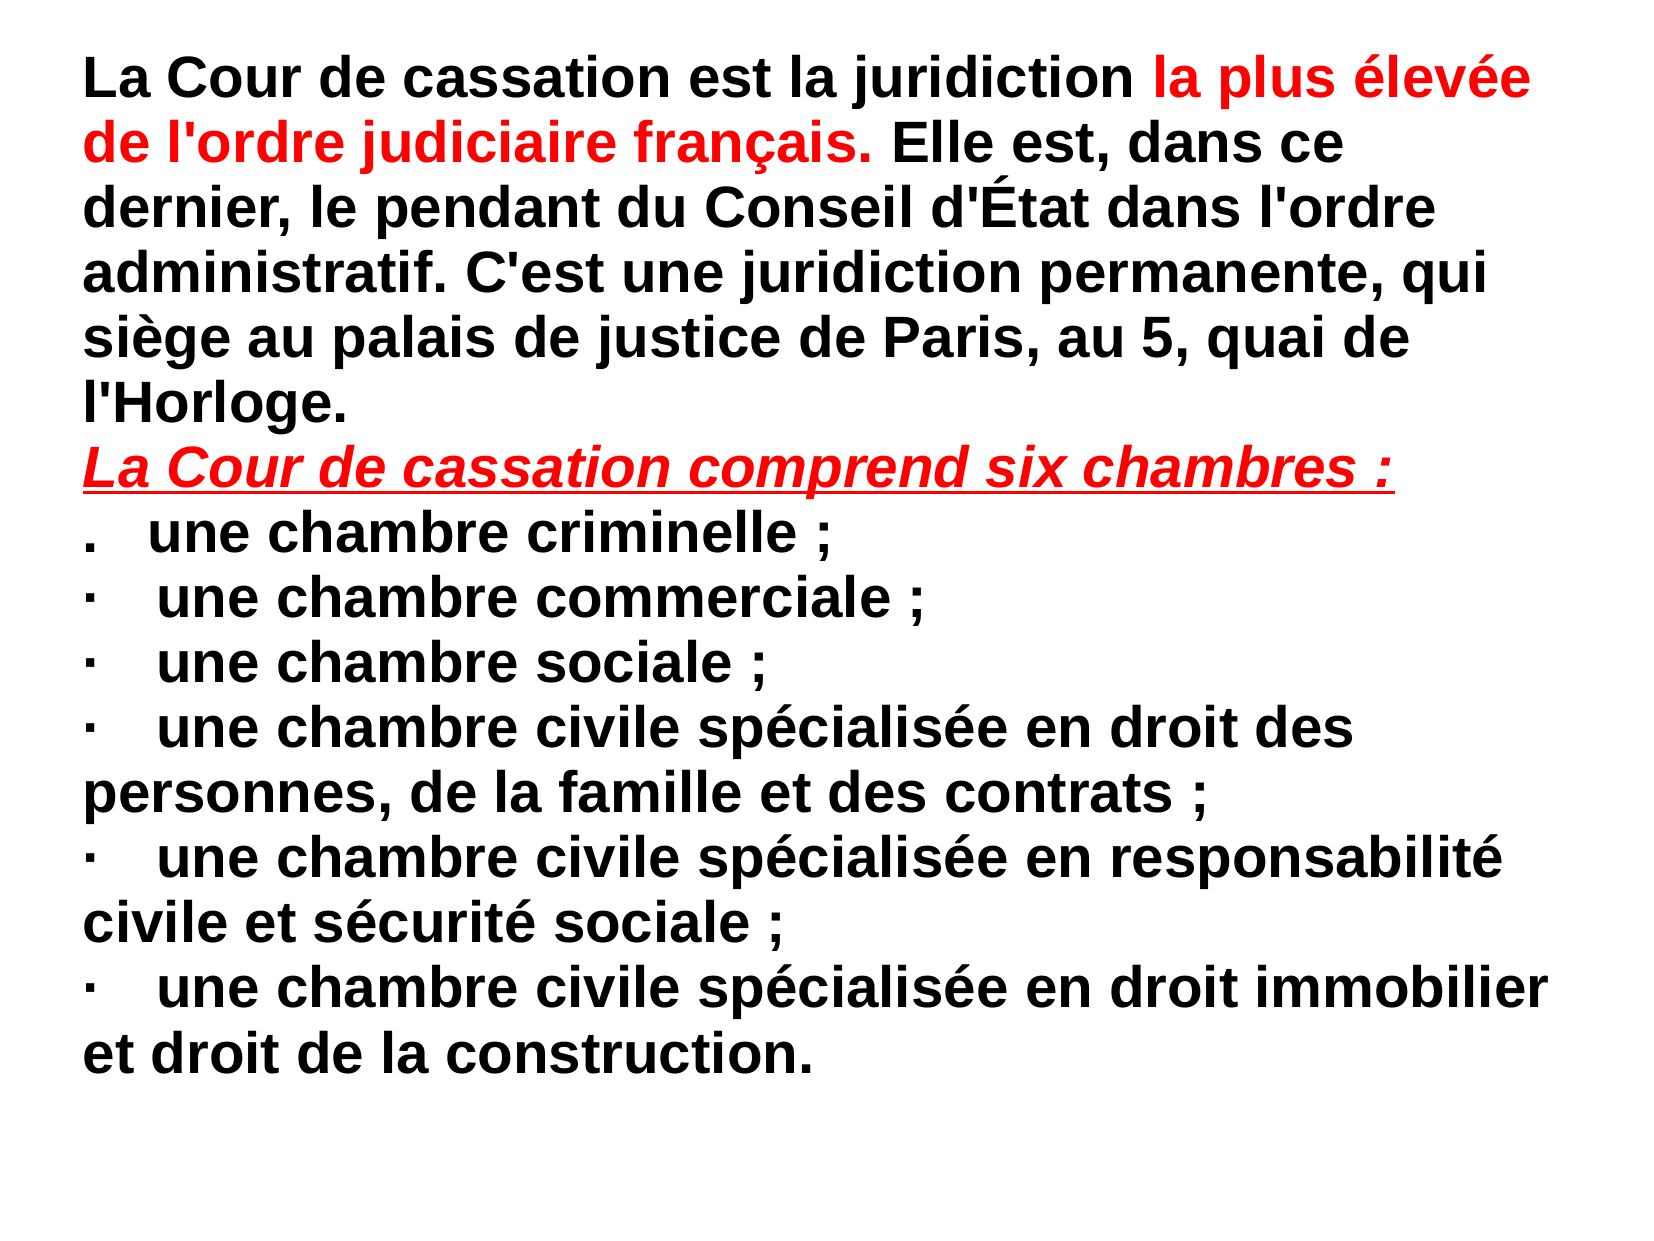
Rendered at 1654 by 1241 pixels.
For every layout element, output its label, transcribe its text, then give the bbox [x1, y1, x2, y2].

subtitle La Cour de cassation est la juridiction la plus élevée de l'ordre judiciaire français. Elle est, dans ce dernier, le pendant du Conseil d'État dans l'ordre administratif. C'est une juridiction permanente, qui siège au palais de justice de Paris, au 5, quai de l'Horloge. La Cour de cassation comprend six chambres : . une chambre criminelle ; · une chambre commerciale ; · une chambre sociale ; · une chambre civile spécialisée en droit des personnes, de la famille et des contrats ; · une chambre civile spécialisée en responsabilité civile et sécurité sociale ; · une chambre civile spécialisée en droit immobilier et droit de la construction. [82, 33, 1571, 1098]
